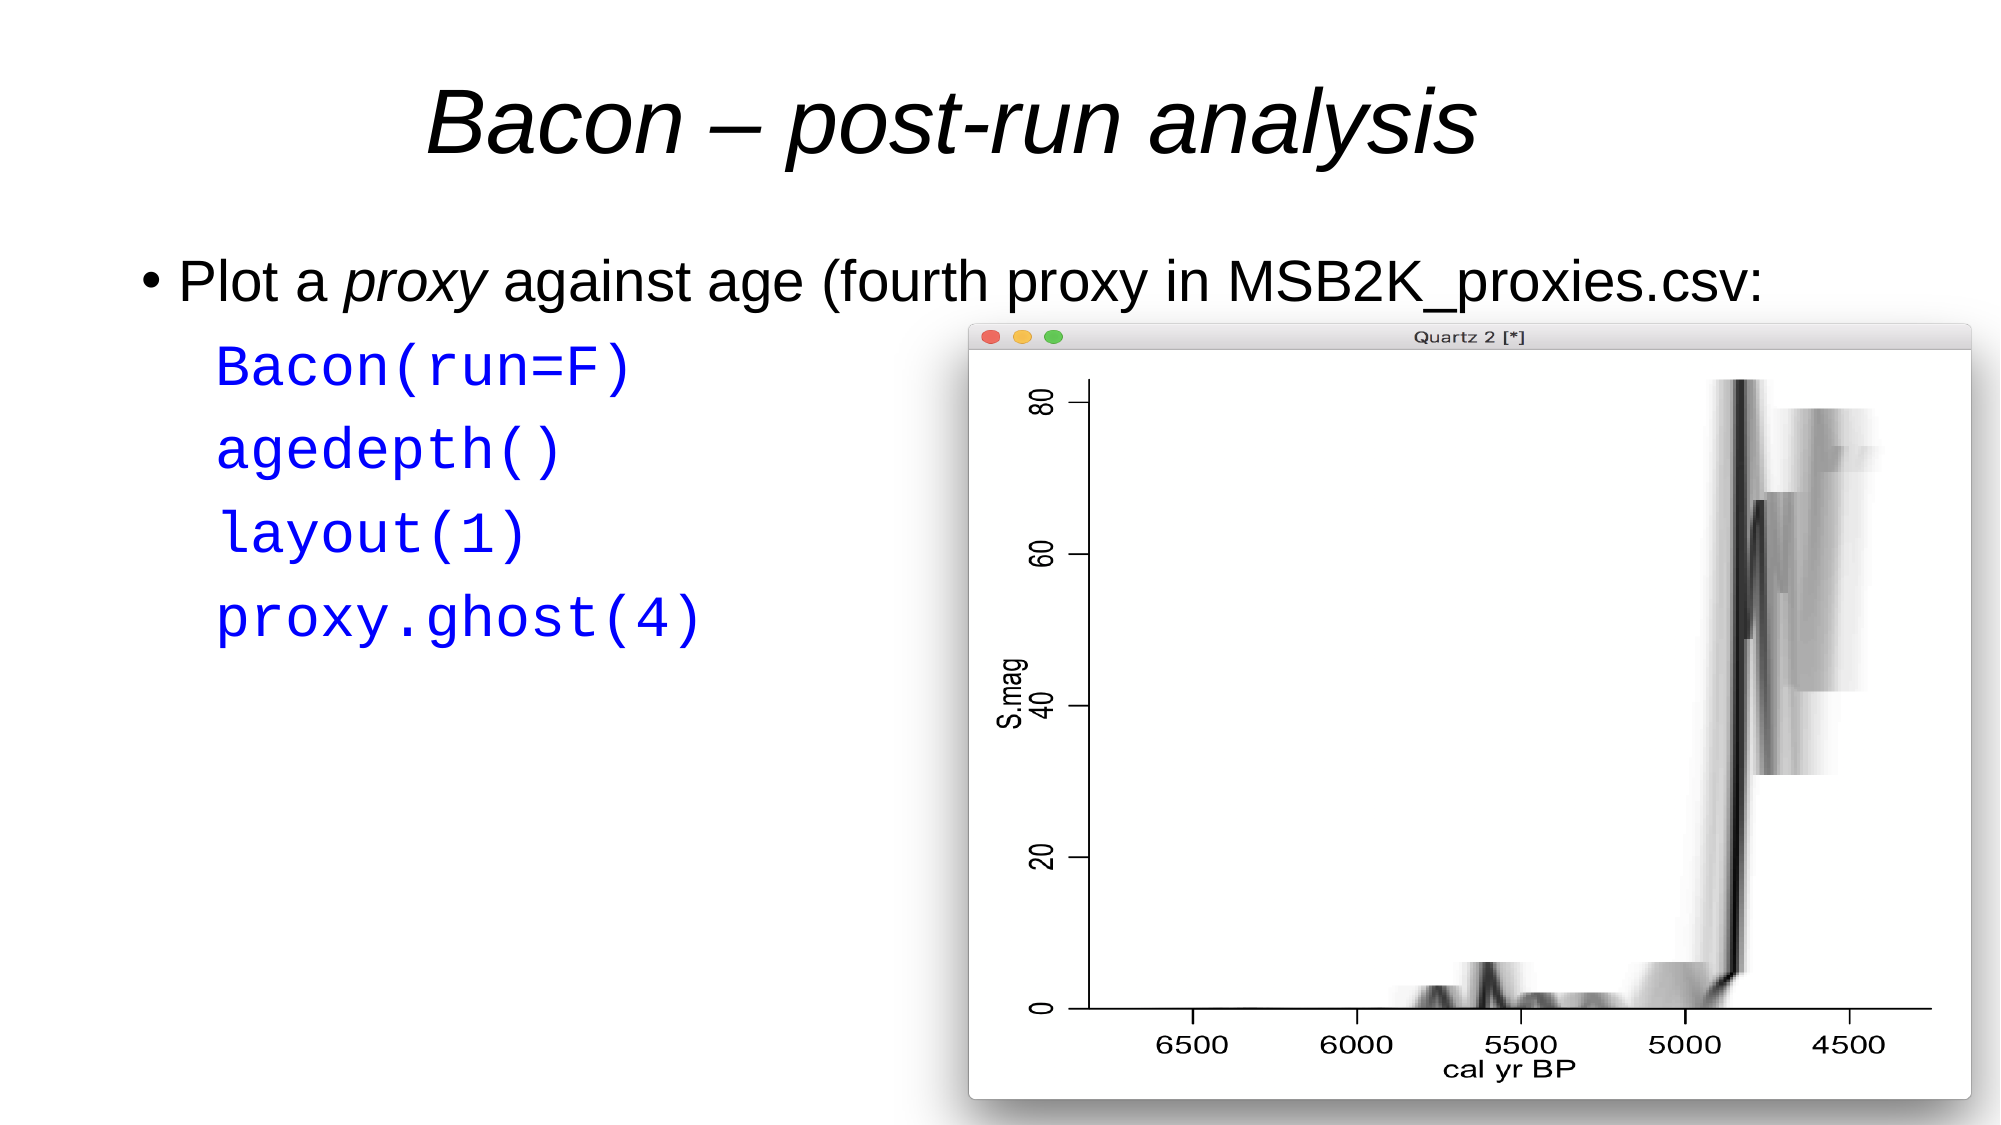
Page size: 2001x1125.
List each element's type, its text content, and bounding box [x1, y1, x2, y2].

text_box Bacon – post-run analysis [425, 19, 1887, 230]
picture [881, 286, 2000, 1125]
text_box Plot a proxy against age (fourth proxy in MSB2K_proxies.csv: Bacon(run=F) agedepth() layout(1) proxy.ghost(4) [141, 251, 1887, 871]
